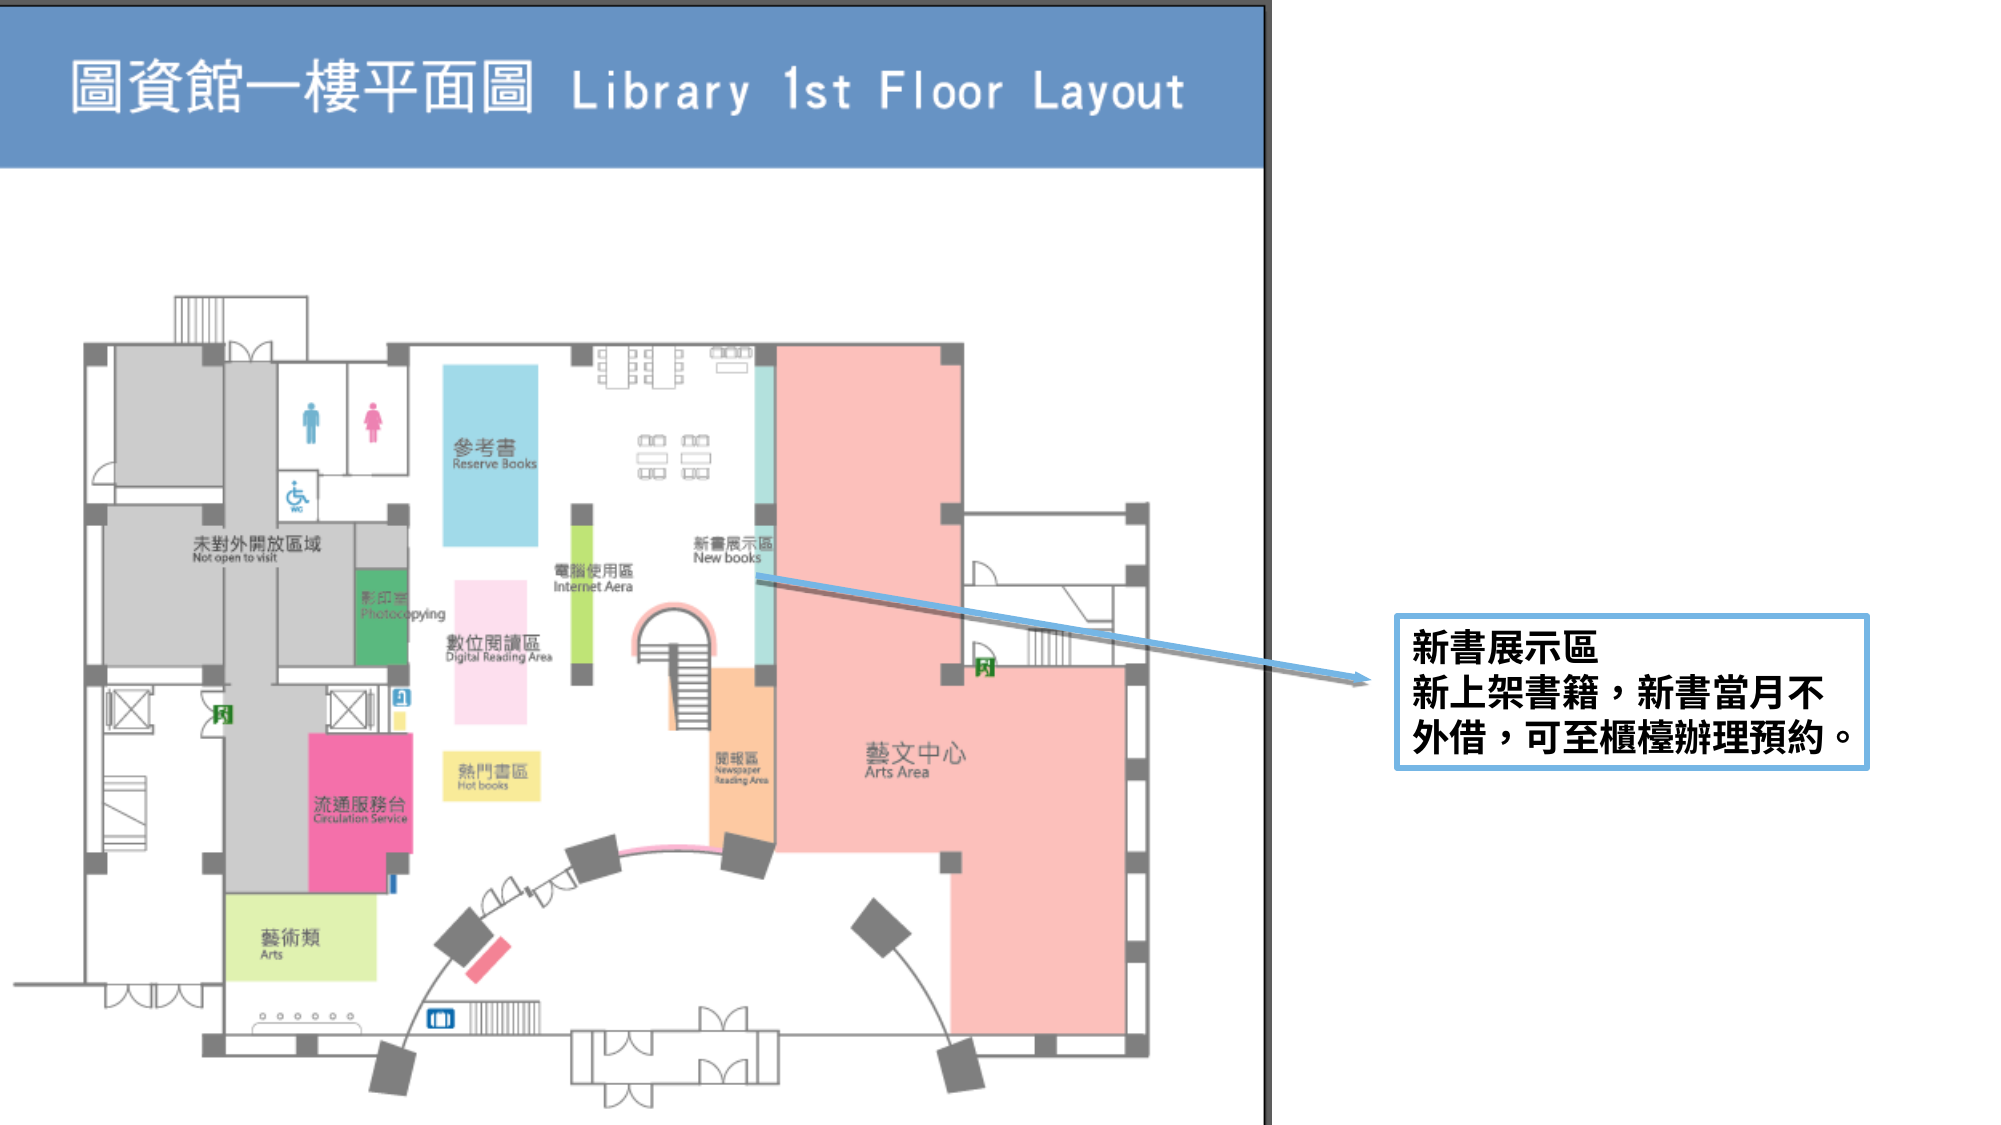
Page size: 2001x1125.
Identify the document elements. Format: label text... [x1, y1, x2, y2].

picture [0, 0, 1272, 1125]
text_box 新書展示區 新上架書籍，新書當月不外借，可至櫃檯辦理預約。 [1397, 616, 1868, 768]
